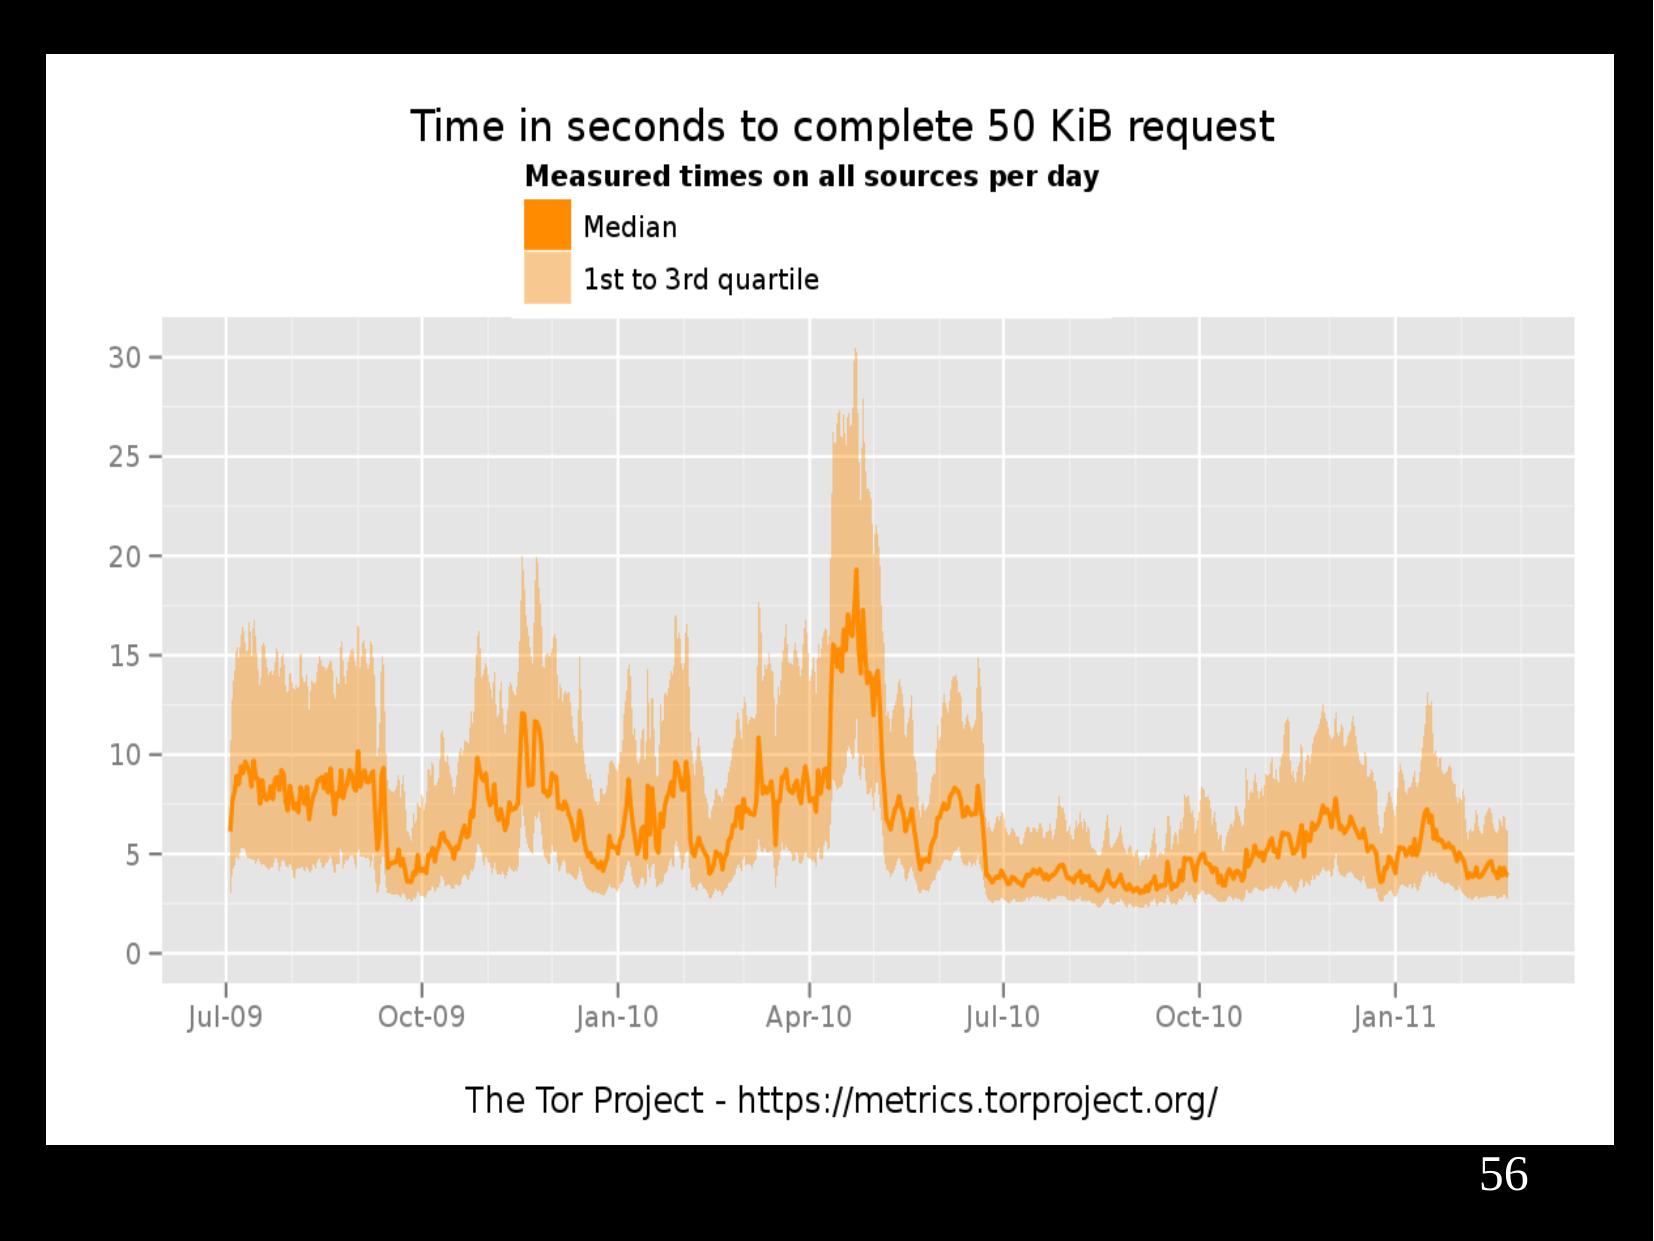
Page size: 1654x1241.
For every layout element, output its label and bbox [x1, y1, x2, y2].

picture [46, 54, 1614, 1145]
